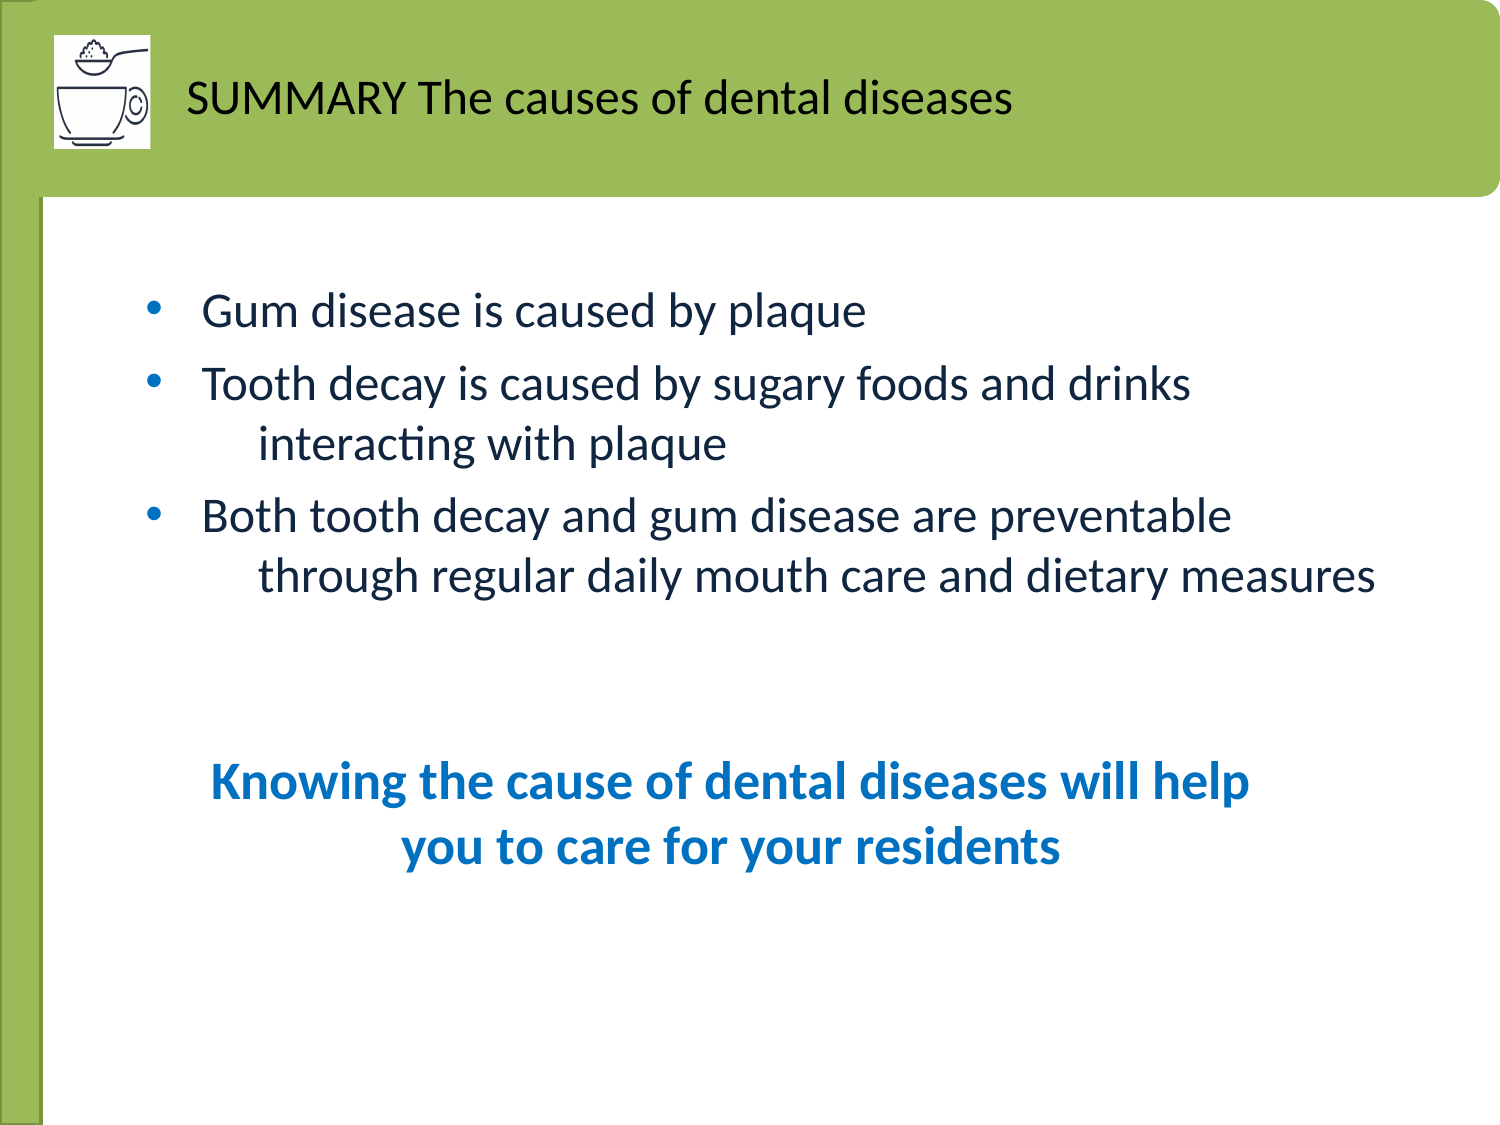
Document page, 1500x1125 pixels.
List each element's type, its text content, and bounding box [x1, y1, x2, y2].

picture [54, 35, 151, 149]
text_box Knowing the cause of dental diseases will help you to care for your residents [150, 737, 1314, 884]
text_box [0, 0, 172, 1125]
text_box Gum disease is caused by plaque Tooth decay is caused by sugary foods and drinks interacting with plaque Both tooth decay and gum disease are preventable through regular daily mouth care and dietary measures [130, 270, 1417, 613]
text_box SUMMARY The causes of dental diseases [172, 0, 1500, 197]
